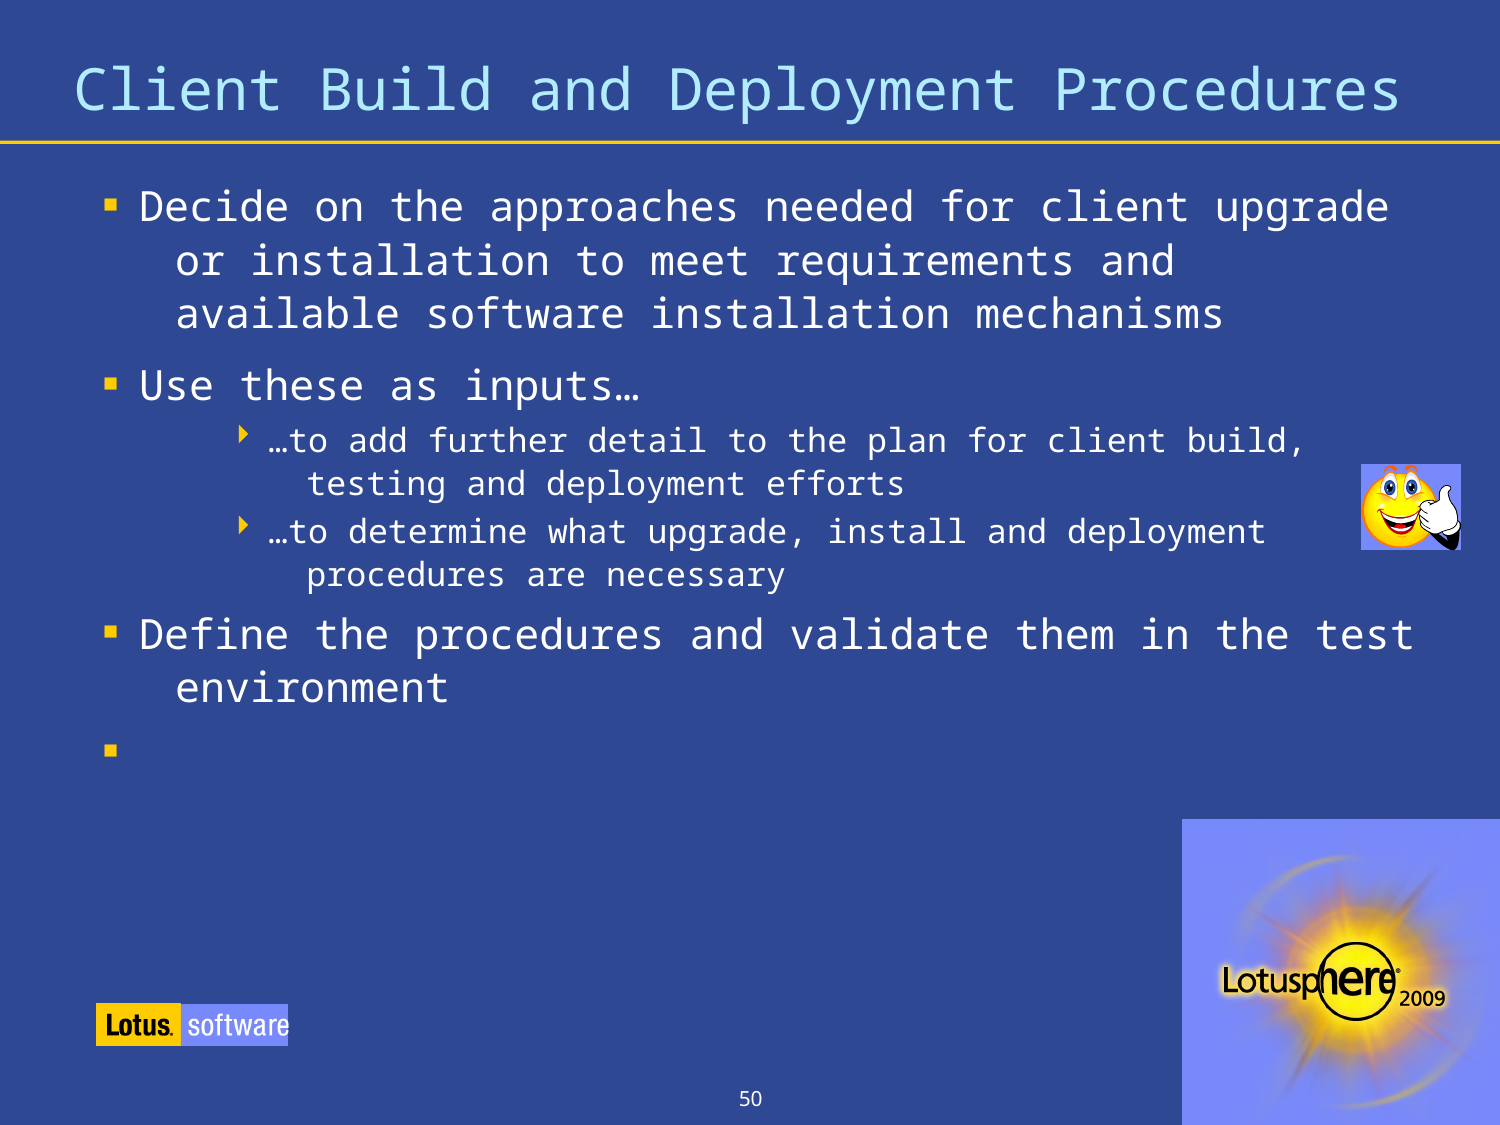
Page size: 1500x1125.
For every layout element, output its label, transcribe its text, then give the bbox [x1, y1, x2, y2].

title Client Build and Deployment Procedures [73, 54, 1427, 137]
picture [1181, 818, 1500, 1125]
list Decide on the approaches needed for client upgrade or installation to meet requirements and available software installation mechanisms Use these as inputs… …to add further detail to the plan for client build, testing and deployment efforts …to determine what upgrade, install and deployment procedures are necessary Define the procedures and validate them in the test environment [100, 171, 1424, 827]
picture [1361, 464, 1462, 551]
picture [96, 1003, 289, 1046]
